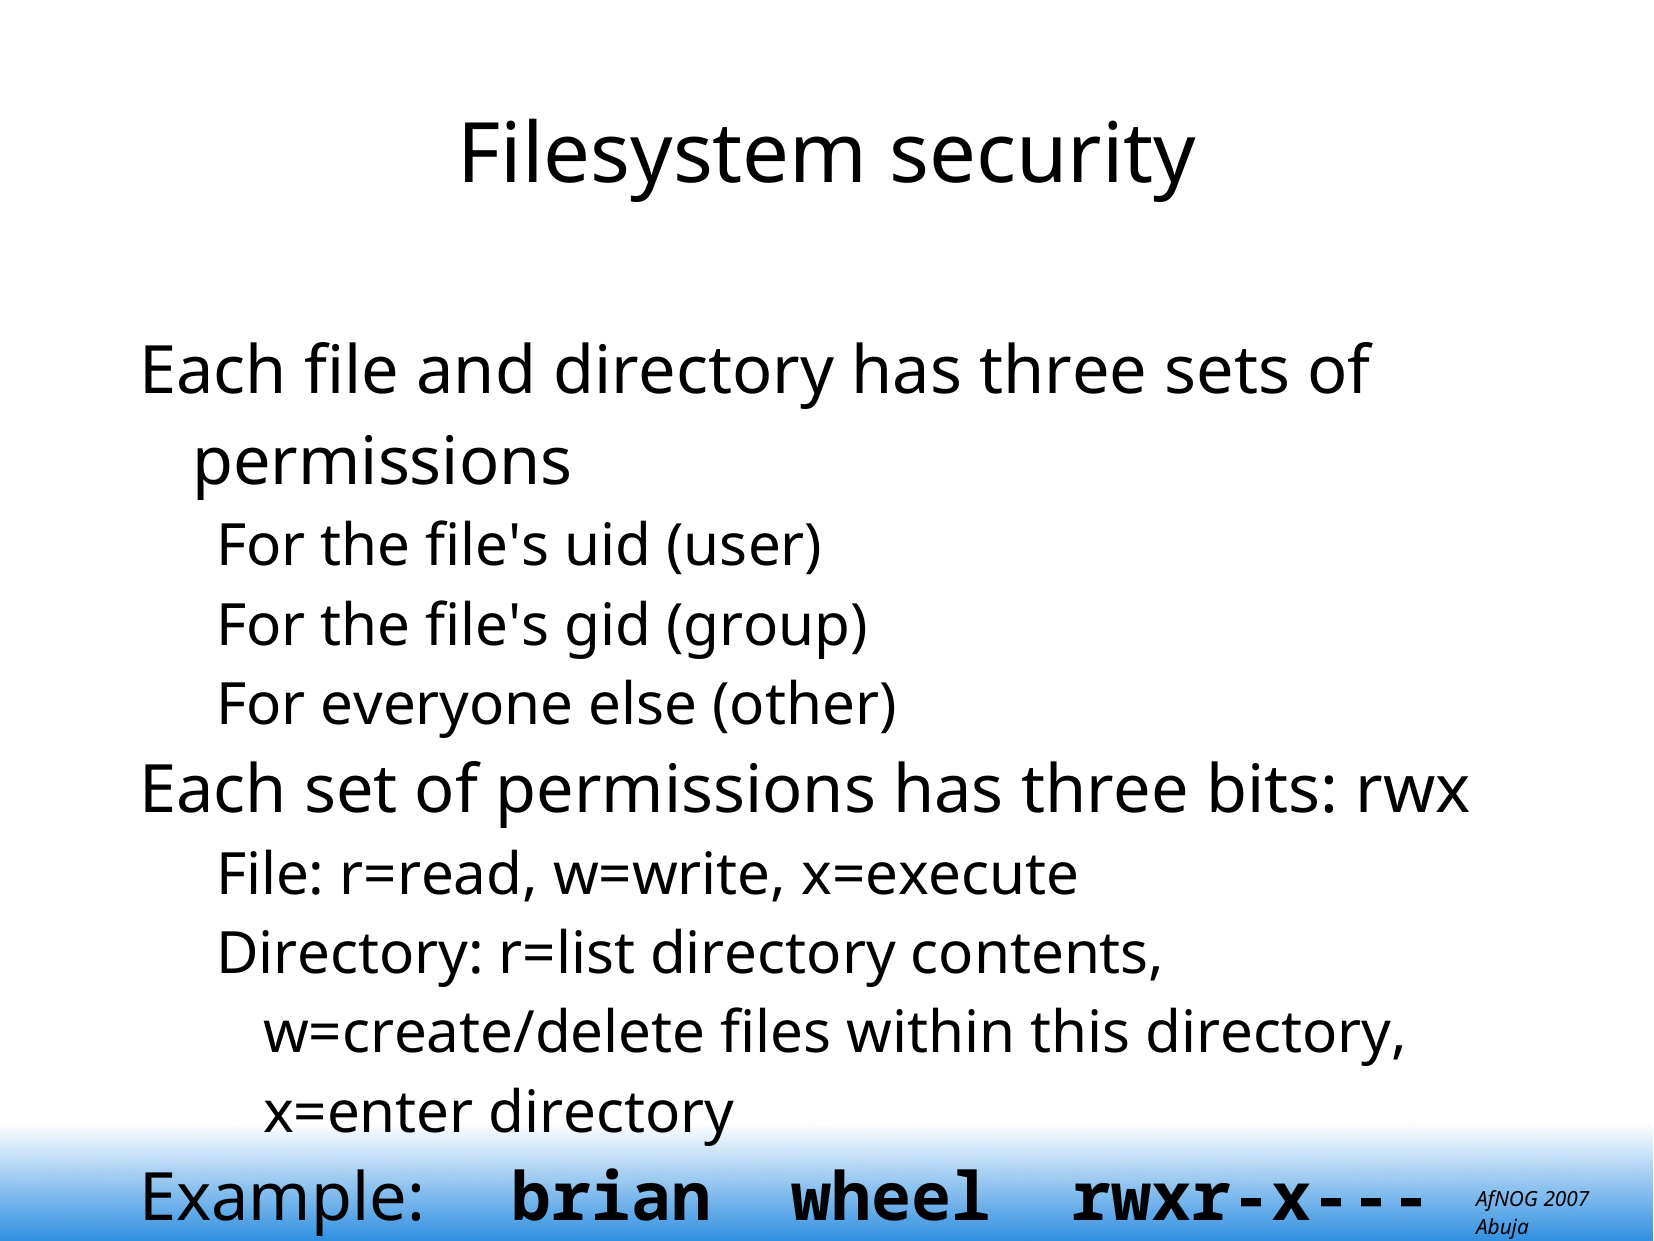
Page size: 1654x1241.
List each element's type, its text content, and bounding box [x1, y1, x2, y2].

picture [0, 1122, 1653, 1241]
title Filesystem security [121, 46, 1534, 254]
list Each file and directory has three sets of permissions For the file's uid (user) For the file's gid (group) For everyone else (other) Each set of permissions has three bits: rwx File: r=read, w=write, x=execute Directory: r=list directory contents, w=create/delete files within this directory, x=enter directory Example: brian wheel rwxr-x--- [121, 322, 1561, 1133]
